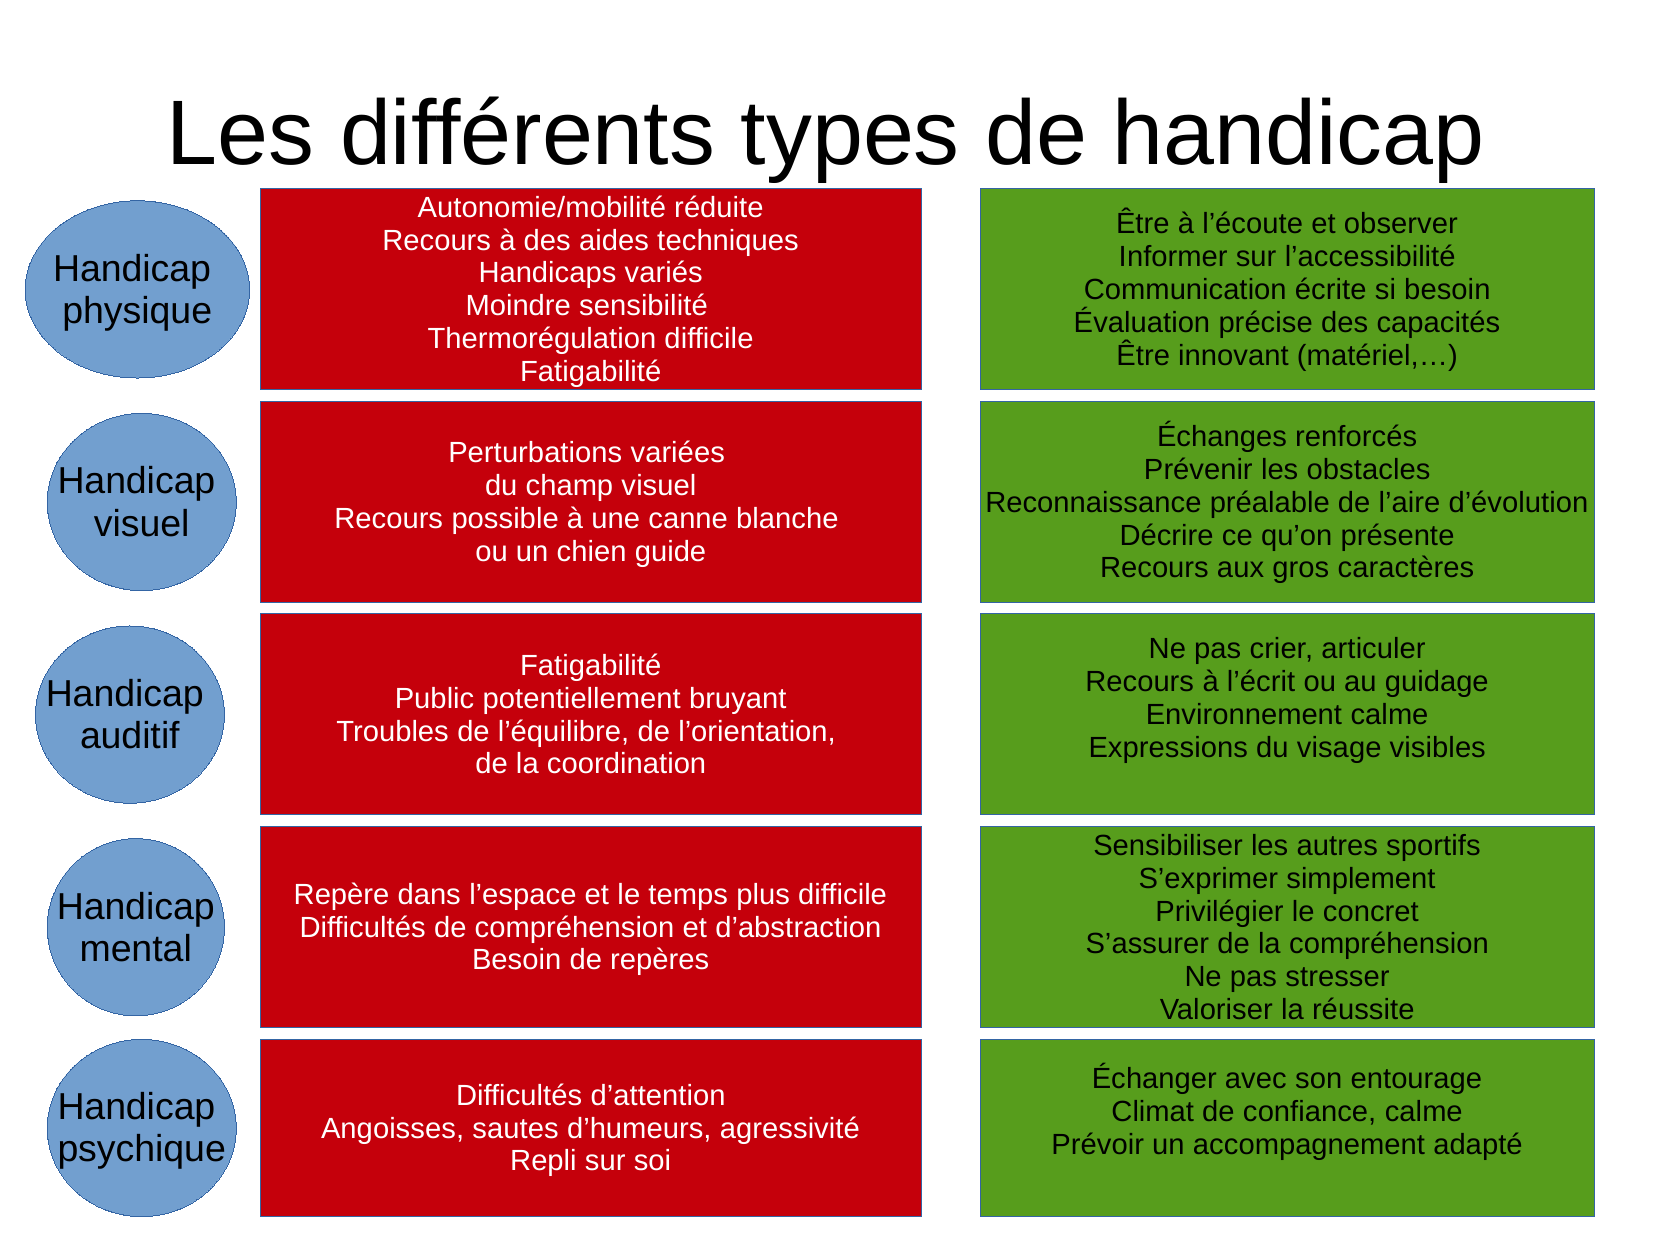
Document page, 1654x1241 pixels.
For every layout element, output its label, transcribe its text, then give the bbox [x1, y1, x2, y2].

text_box Perturbations variées du champ visuel Recours possible à une canne blanche ou un chien guide [260, 401, 922, 603]
text_box Échanger avec son entourage Climat de confiance, calme Prévoir un accompagnement adapté [980, 1039, 1595, 1217]
text_box Handicap auditif [35, 625, 225, 804]
text_box Échanges renforcés Prévenir les obstacles Reconnaissance préalable de l’aire d’évolution Décrire ce qu’on présente Recours aux gros caractères [980, 401, 1595, 603]
text_box Être à l’écoute et observer Informer sur l’accessibilité Communication écrite si besoin Évaluation précise des capacités Être innovant (matériel,…) [980, 188, 1595, 390]
text_box Sensibiliser les autres sportifs S’exprimer simplement Privilégier le concret S’assurer de la compréhension Ne pas stresser Valoriser la réussite [980, 826, 1595, 1028]
text_box Handicap psychique [47, 1039, 237, 1217]
text_box Autonomie/mobilité réduite Recours à des aides techniques Handicaps variés Moindre sensibilité Thermorégulation difficile Fatigabilité [260, 188, 922, 390]
text_box Handicap physique [25, 200, 250, 379]
text_box Fatigabilité Public potentiellement bruyant Troubles de l’équilibre, de l’orientation, de la coordination [260, 613, 922, 815]
text_box Ne pas crier, articuler Recours à l’écrit ou au guidage Environnement calme Expressions du visage visibles [980, 613, 1595, 815]
title Les différents types de handicap [82, 29, 1571, 237]
text_box Repère dans l’espace et le temps plus difficile Difficultés de compréhension et d’abstraction Besoin de repères [260, 826, 922, 1028]
text_box Handicap mental [47, 838, 225, 1016]
text_box Handicap visuel [47, 413, 237, 591]
text_box Difficultés d’attention Angoisses, sautes d’humeurs, agressivité Repli sur soi [260, 1039, 922, 1217]
